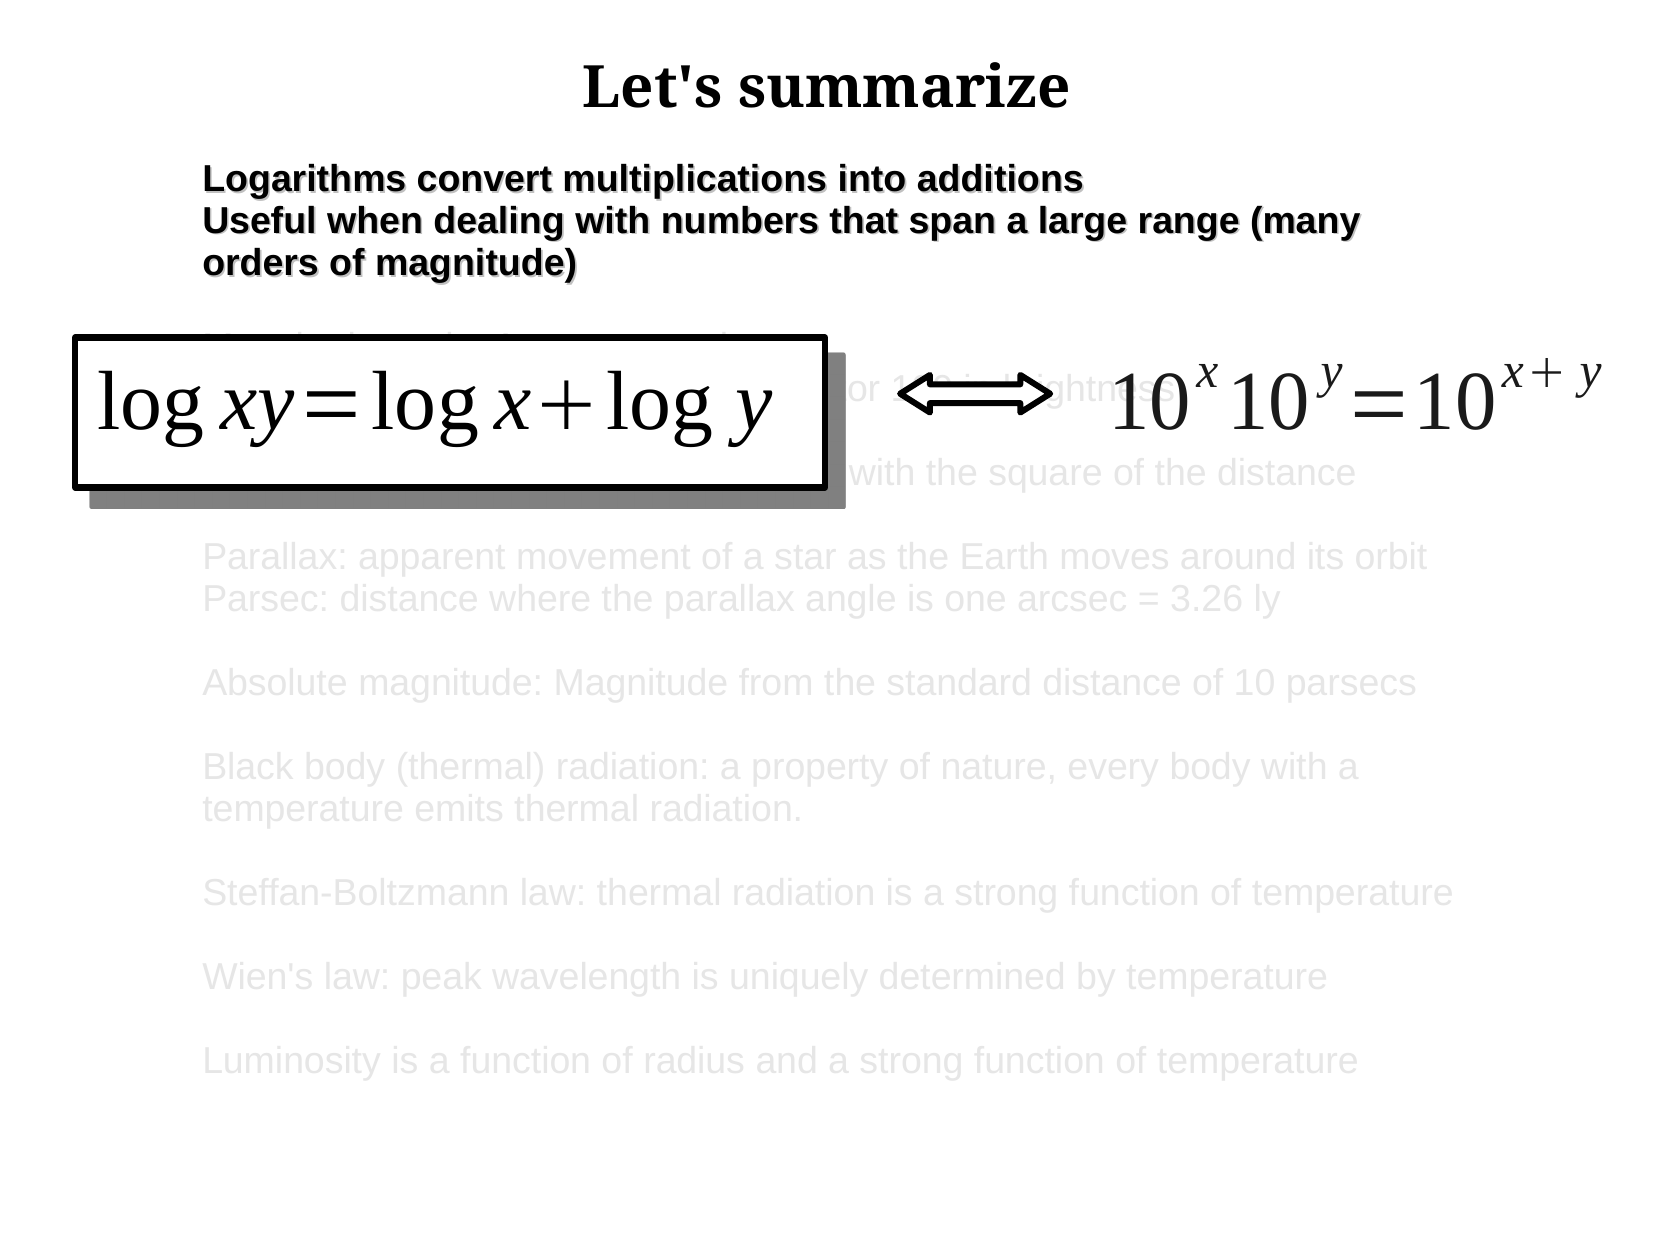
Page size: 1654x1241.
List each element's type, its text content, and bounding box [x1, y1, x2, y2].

chart [75, 356, 792, 451]
text_box Let's summarize [0, 37, 1654, 129]
chart [1087, 345, 1621, 451]
text_box Logarithms convert multiplications into additions Useful when dealing with numbers that span a large range (many orders of magnitude) Magnitude scale: A reverse scale Logarithmic: 5 magnitudes mean a factor 100 in brightness Physical brightness is called Flux, falls with the square of the distance Parallax: apparent movement of a star as the Earth moves around its orbit Parsec: distance where the parallax angle is one arcsec = 3.26 ly Absolute magnitude: Magnitude from the standard distance of 10 parsecs Black body (thermal) radiation: a property of nature, every body with a temperature emits thermal radiation. Steffan-Boltzmann law: thermal radiation is a strong function of temperature Wien's law: peak wavelength is uniquely determined by temperature Luminosity is a function of radius and a strong function of temperature [187, 150, 1501, 1241]
text_box [900, 374, 1051, 413]
text_box [75, 337, 826, 488]
